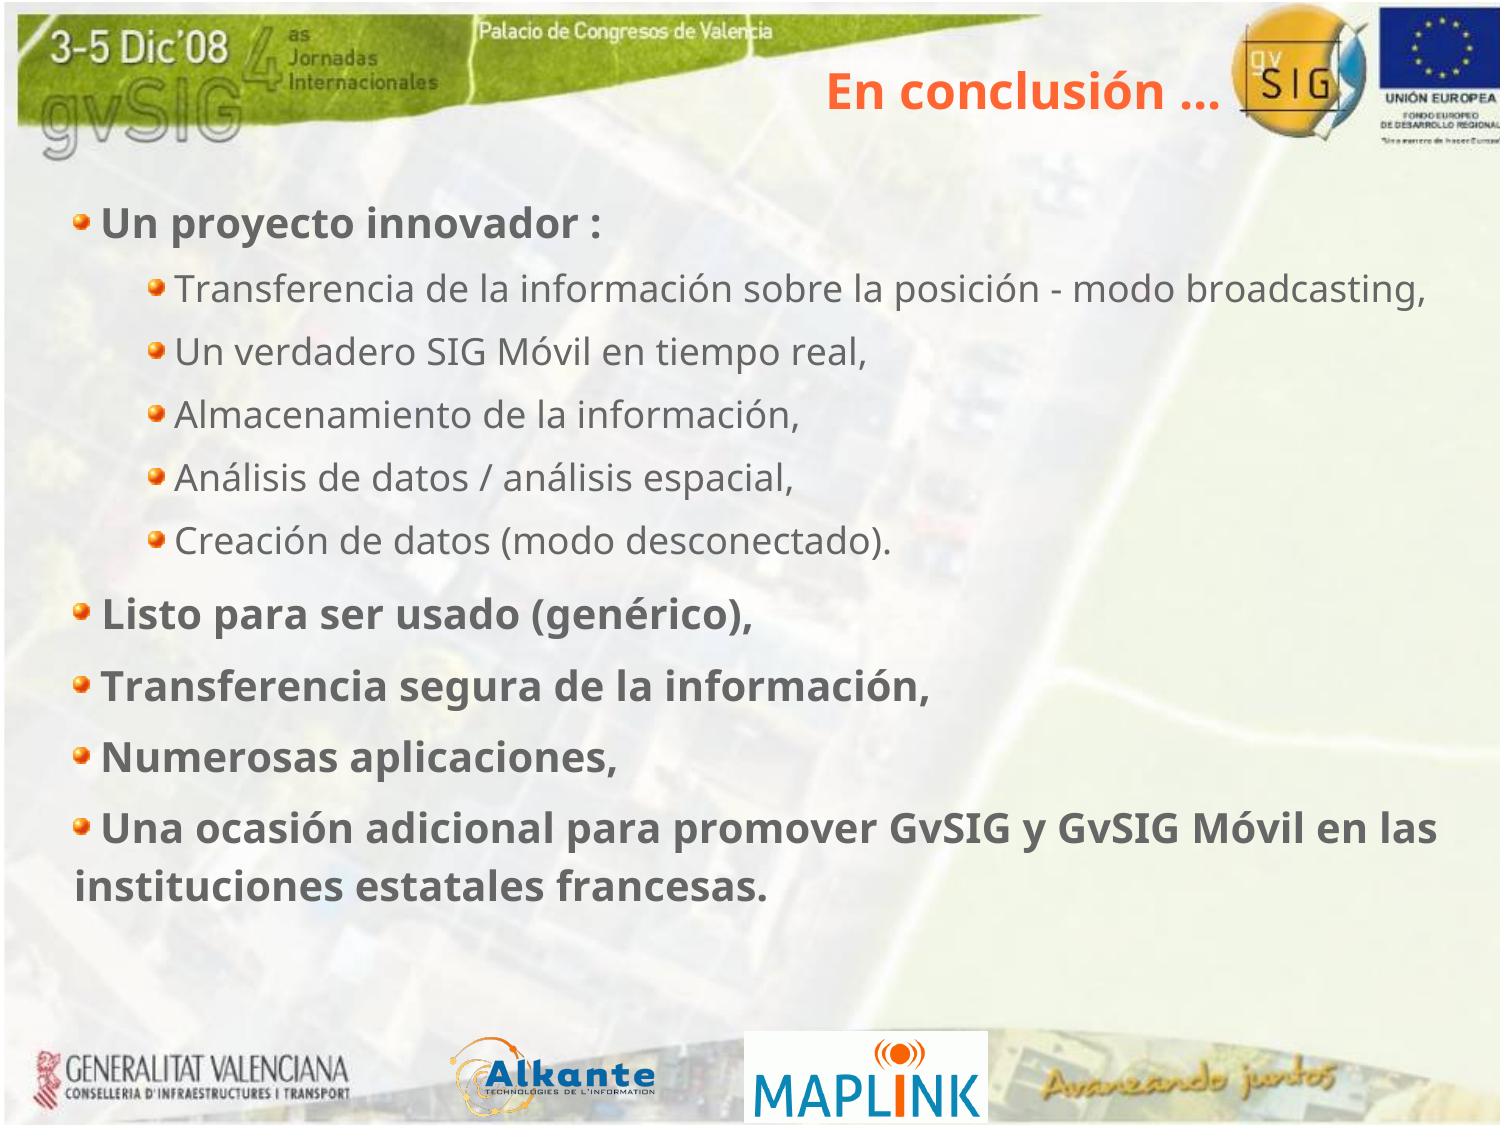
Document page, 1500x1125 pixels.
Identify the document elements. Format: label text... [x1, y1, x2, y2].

text_box Un proyecto innovador : Transferencia de la información sobre la posición - modo broadcasting, Un verdadero SIG Móvil en tiempo real, Almacenamiento de la información, Análisis de datos / análisis espacial, Creación de datos (modo desconectado). Listo para ser usado (genérico), Transferencia segura de la información, Numerosas aplicaciones, Una ocasión adicional para promover GvSIG y GvSIG Móvil en las instituciones estatales francesas. [59, 188, 1459, 1046]
text_box En conclusión ... [537, 11, 1223, 167]
picture [4, 2, 1500, 1125]
